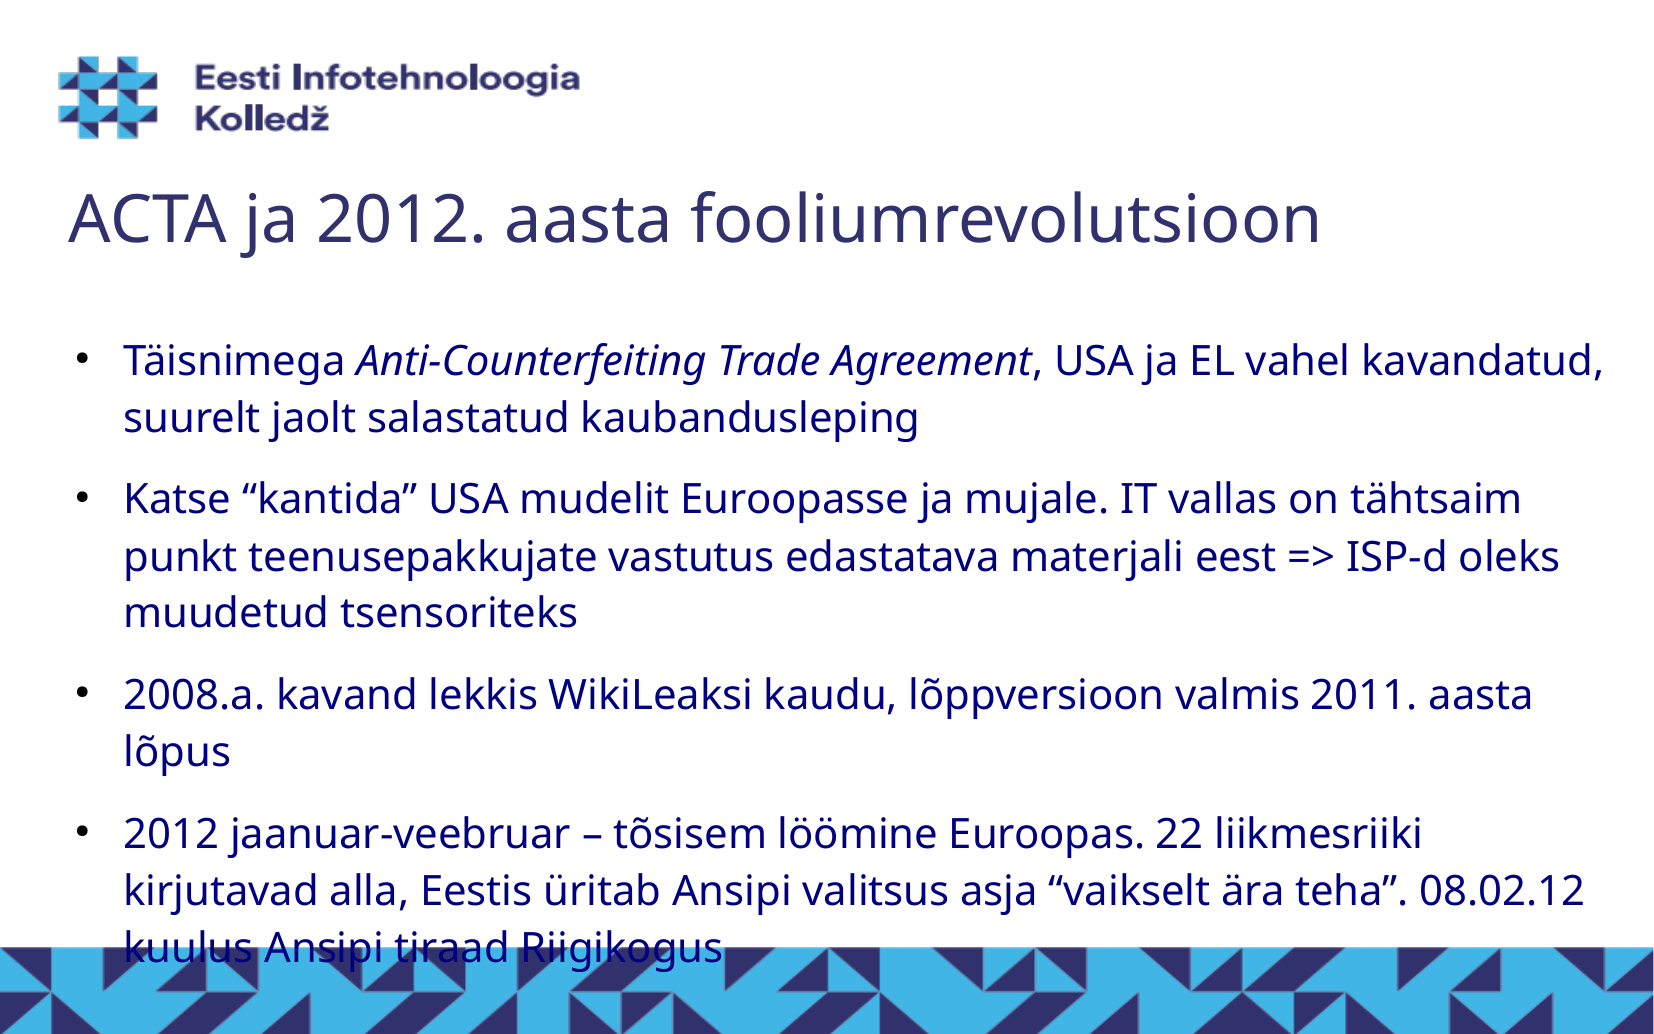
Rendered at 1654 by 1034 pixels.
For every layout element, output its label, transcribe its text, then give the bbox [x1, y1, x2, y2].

list Täisnimega Anti-Counterfeiting Trade Agreement, USA ja EL vahel kavandatud, suurelt jaolt salastatud kaubandusleping Katse “kantida” USA mudelit Euroopasse ja mujale. IT vallas on tähtsaim punkt teenusepakkujate vastutus edastatava materjali eest => ISP-d oleks muudetud tsensoriteks 2008.a. kavand lekkis WikiLeaksi kaudu, lõppversioon valmis 2011. aasta lõpus 2012 jaanuar-veebruar – tõsisem löömine Euroopas. 22 liikmesriiki kirjutavad alla, Eestis üritab Ansipi valitsus asja “vaikselt ära teha”. 08.02.12 kuulus Ansipi tiraad Riigikogus [59, 330, 1630, 983]
title ACTA ja 2012. aasta fooliumrevolutsioon [68, 128, 1536, 305]
